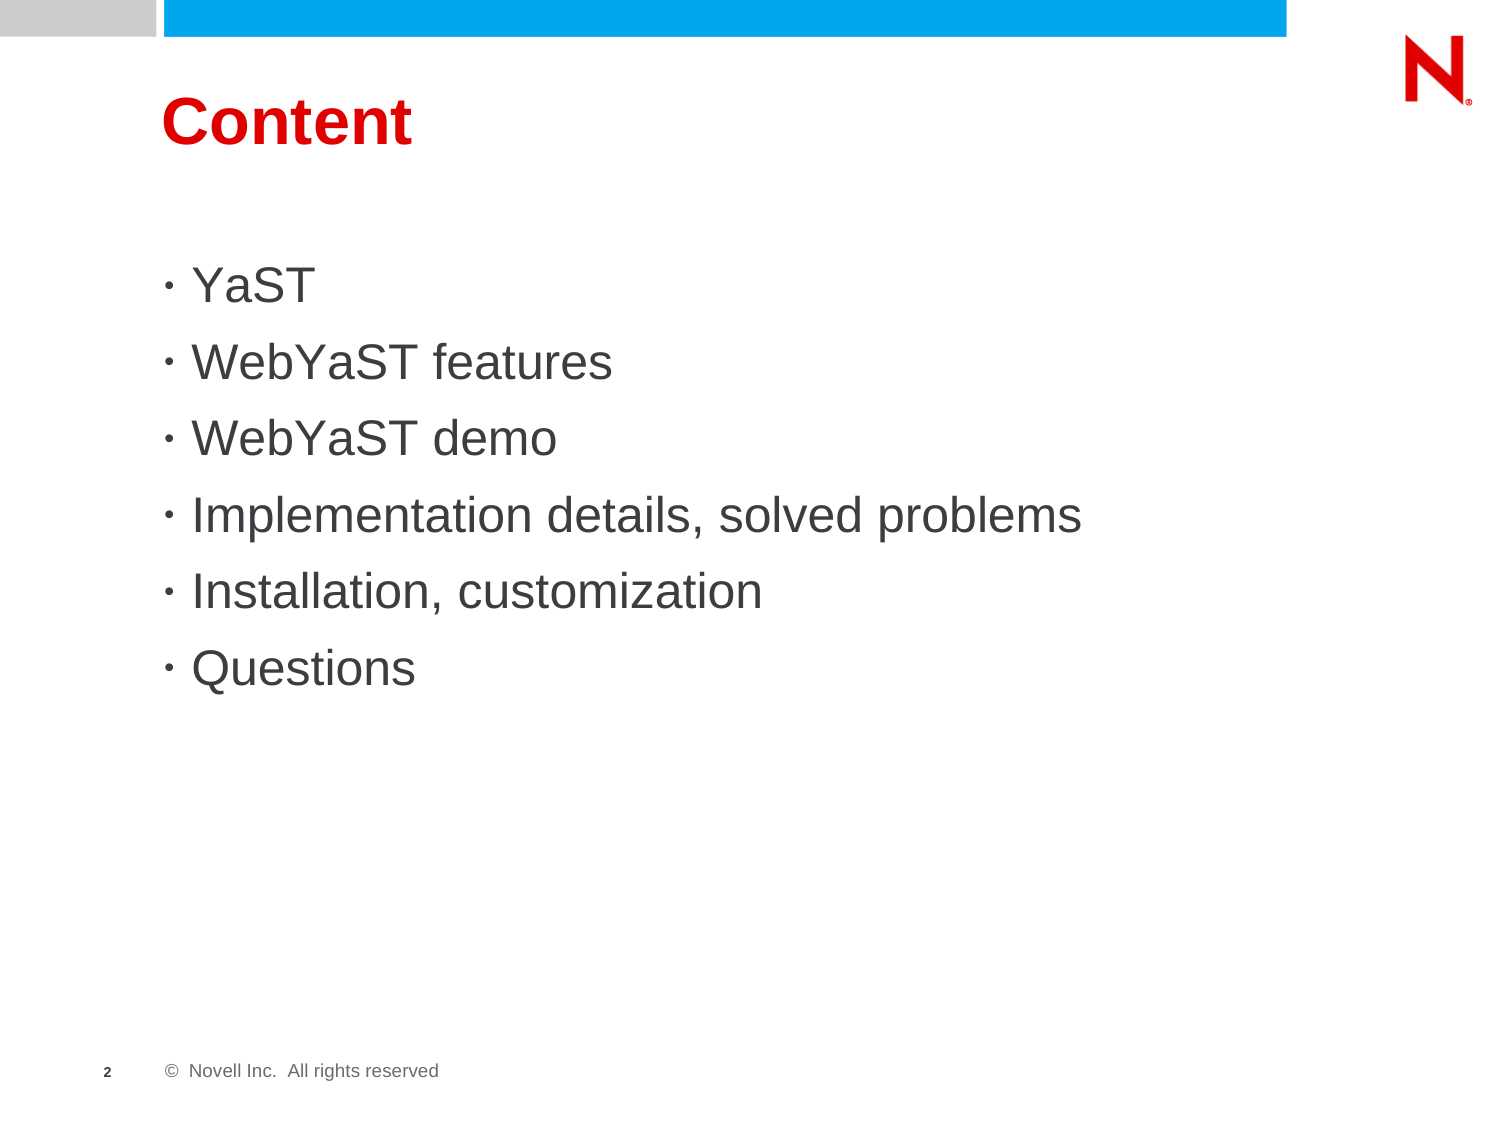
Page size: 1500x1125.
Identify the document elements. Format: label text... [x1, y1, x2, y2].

list YaST WebYaST features WebYaST demo Implementation details, solved problems Installation, customization Questions [163, 254, 1404, 986]
title Content [161, 41, 1383, 205]
picture [1403, 32, 1473, 107]
